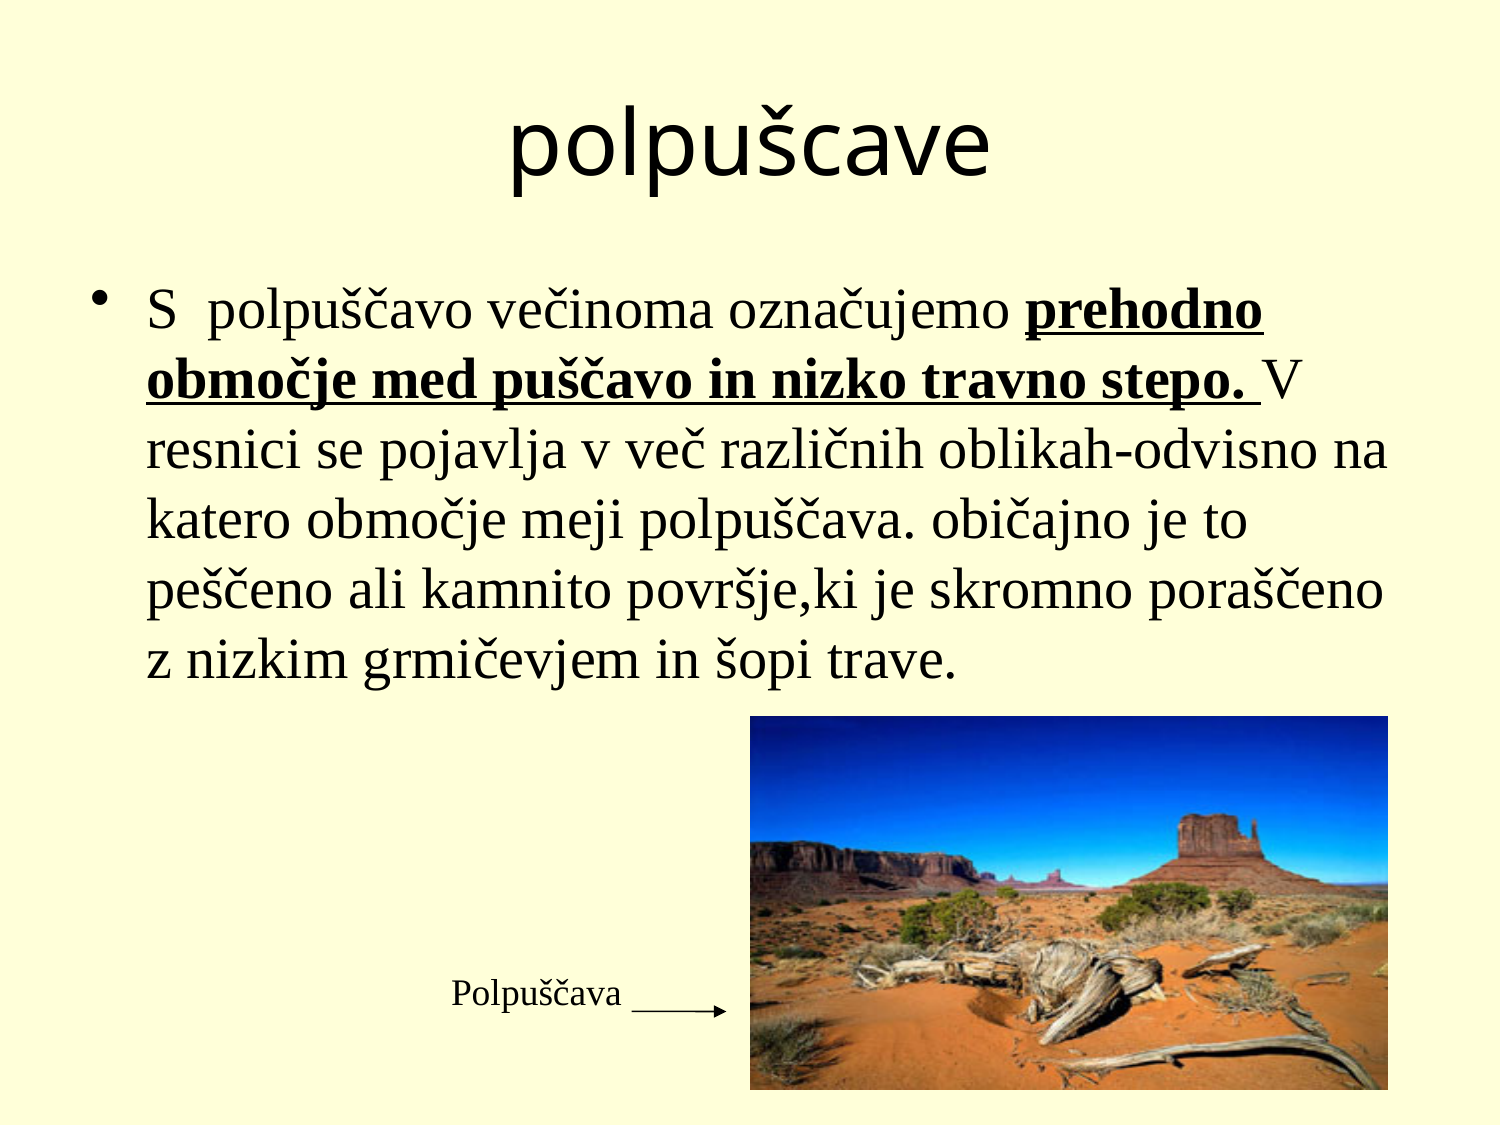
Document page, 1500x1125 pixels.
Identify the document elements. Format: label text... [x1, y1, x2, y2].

picture [750, 716, 1388, 1090]
list S polpuščavo večinoma označujemo prehodno območje med puščavo in nizko travno stepo. V resnici se pojavlja v več različnih oblikah-odvisno na katero območje meji polpuščava. običajno je to peščeno ali kamnito površje,ki je skromno poraščeno z nizkim grmičevjem in šopi trave. Polpuščava [75, 262, 1425, 1005]
title polpušcave [75, 45, 1425, 233]
